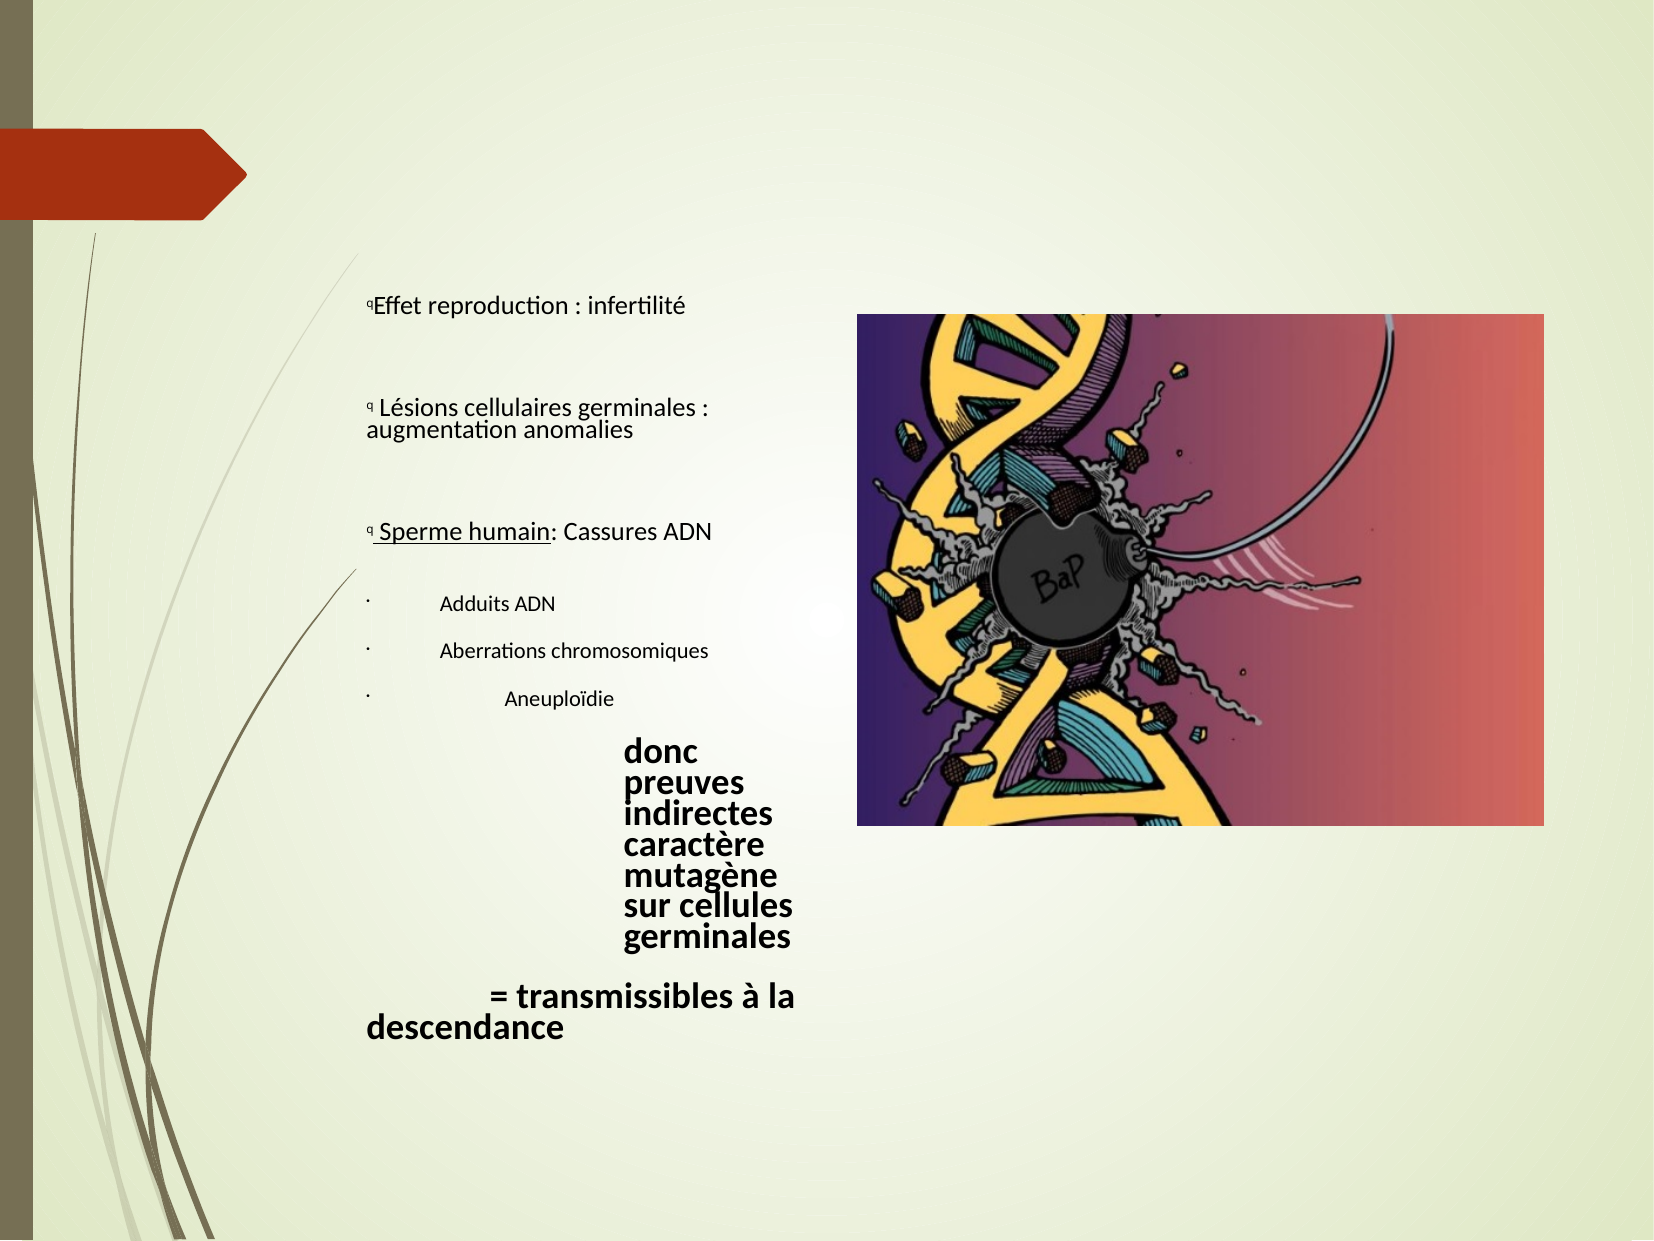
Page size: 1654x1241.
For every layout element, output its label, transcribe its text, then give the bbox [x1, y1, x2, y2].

picture [857, 314, 1544, 826]
list Effet reproduction : infertilité Lésions cellulaires germinales : augmentation anomalies Sperme humain: Cassures ADN Adduits ADN Aberrations chromosomiques Aneuploïdie donc preuves indirectes caractère mutagène sur cellules germinales = transmissibles à la descendance [351, 289, 827, 1060]
